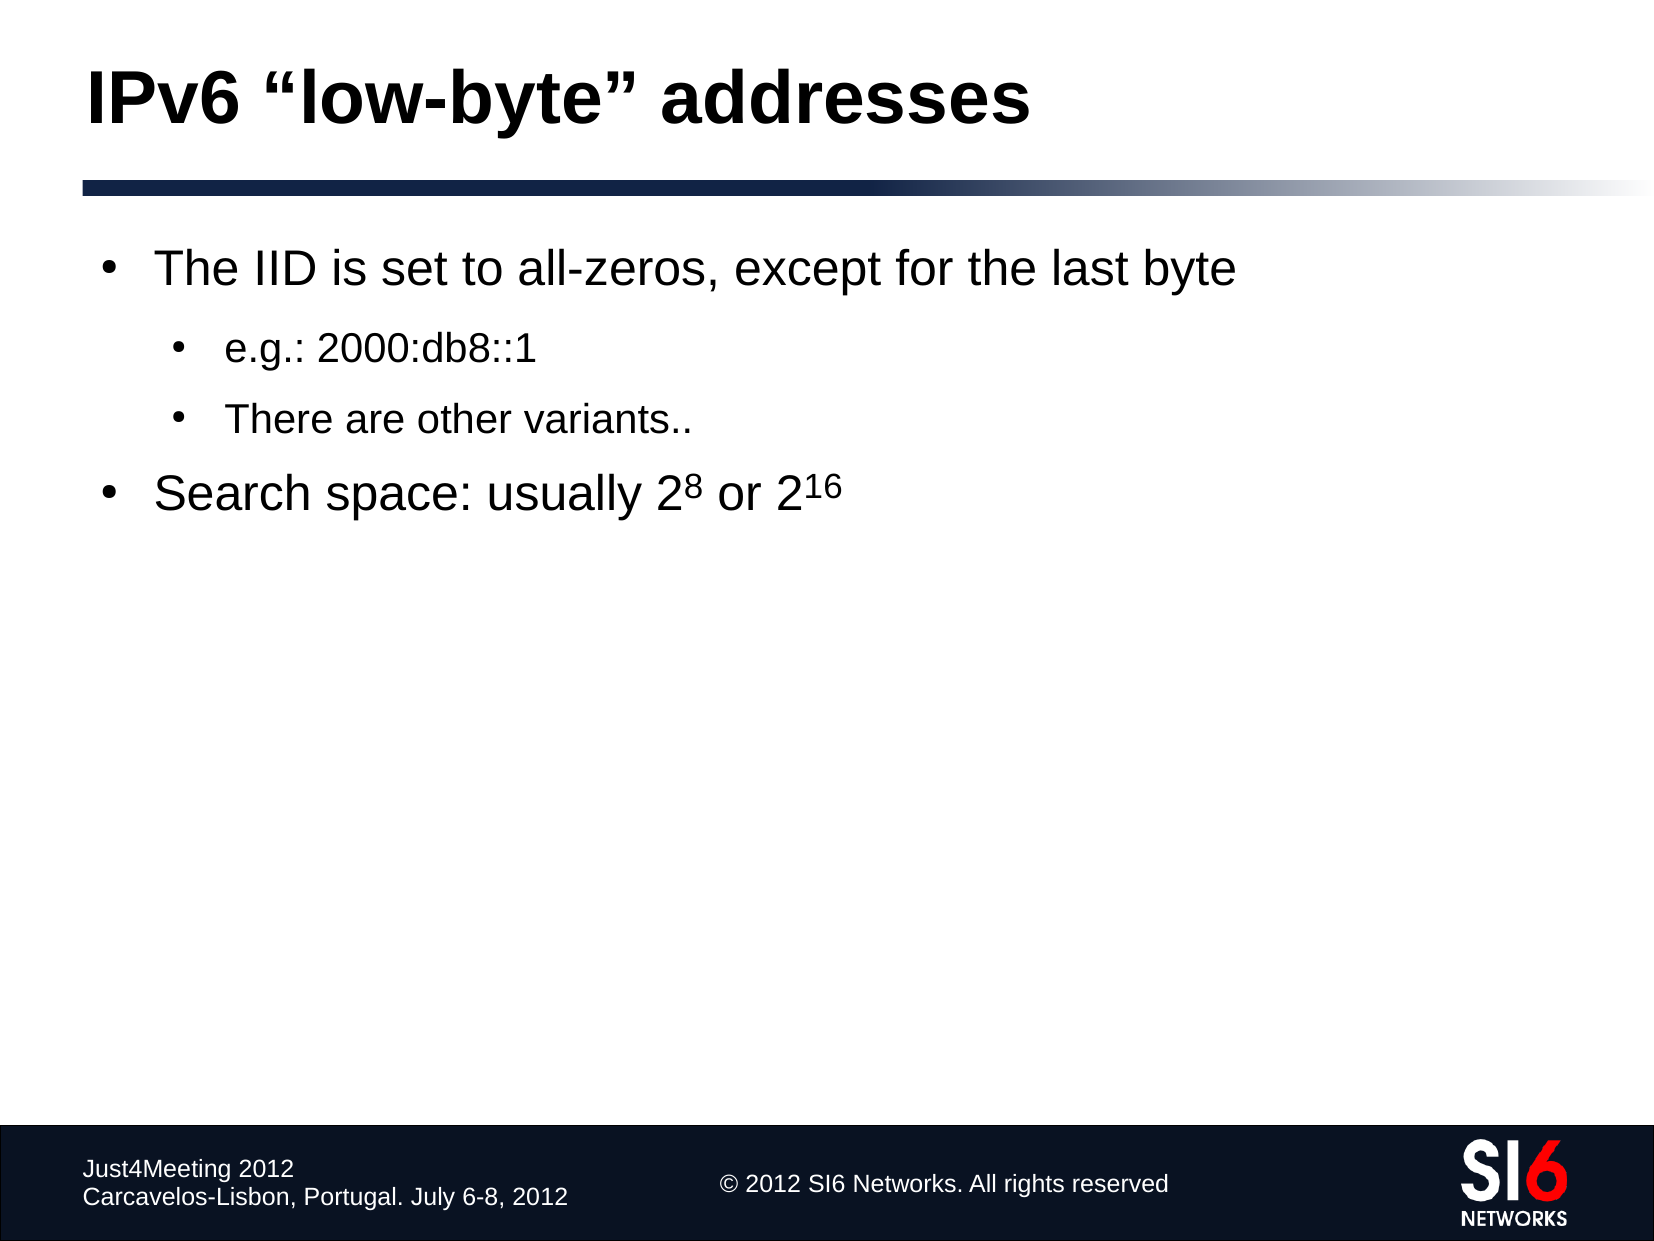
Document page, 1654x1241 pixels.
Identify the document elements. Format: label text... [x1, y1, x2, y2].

picture [1461, 1139, 1567, 1226]
list The IID is set to all-zeros, except for the last byte e.g.: 2000:db8::1 There are other variants.. Search space: usually 28 or 216 [82, 240, 1571, 1059]
title IPv6 “low-byte” addresses [86, 30, 1576, 166]
